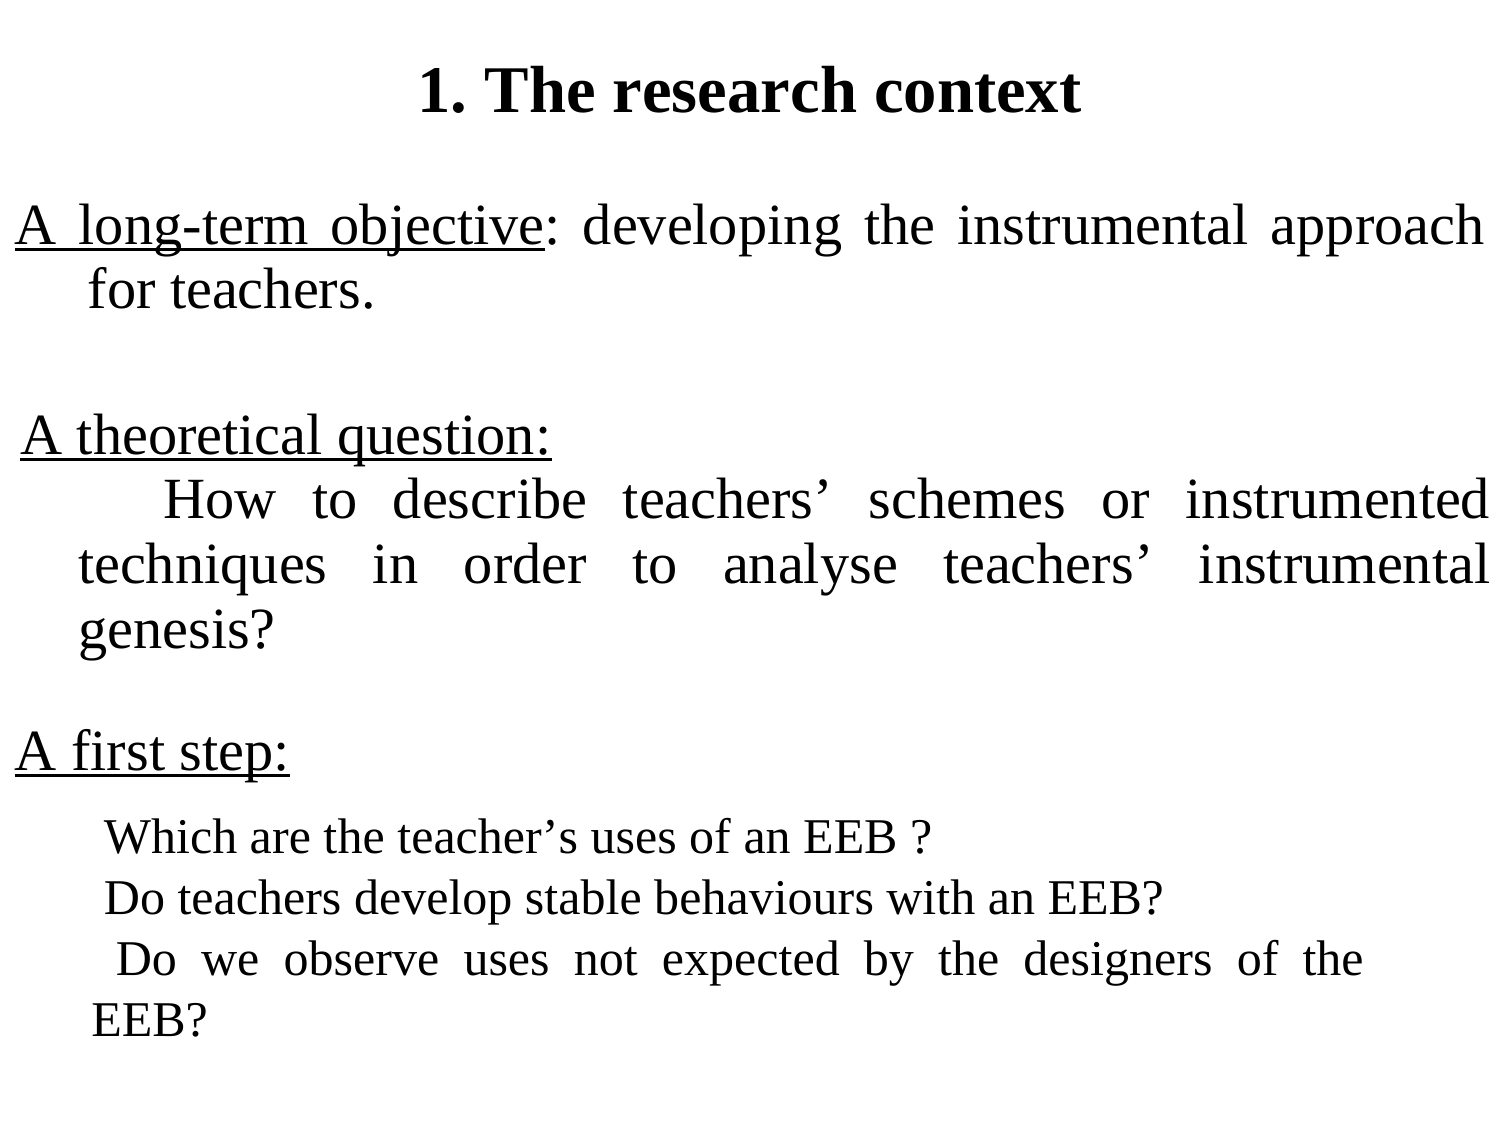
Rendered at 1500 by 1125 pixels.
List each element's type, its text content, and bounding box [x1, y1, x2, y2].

text_box A first step: [0, 711, 1500, 792]
text_box A long-term objective: developing the instrumental approach for teachers. [0, 184, 1500, 330]
title 1. The research context [112, 42, 1388, 138]
text_box Which are the teacher’s uses of an EEB ? Do teachers develop stable behaviours with an EEB? Do we observe uses not expected by the designers of the EEB? [76, 796, 1380, 1055]
text_box A theoretical question: How to describe teachers’ schemes or instrumented techniques in order to analyse teachers’ instrumental genesis? [5, 394, 1500, 669]
